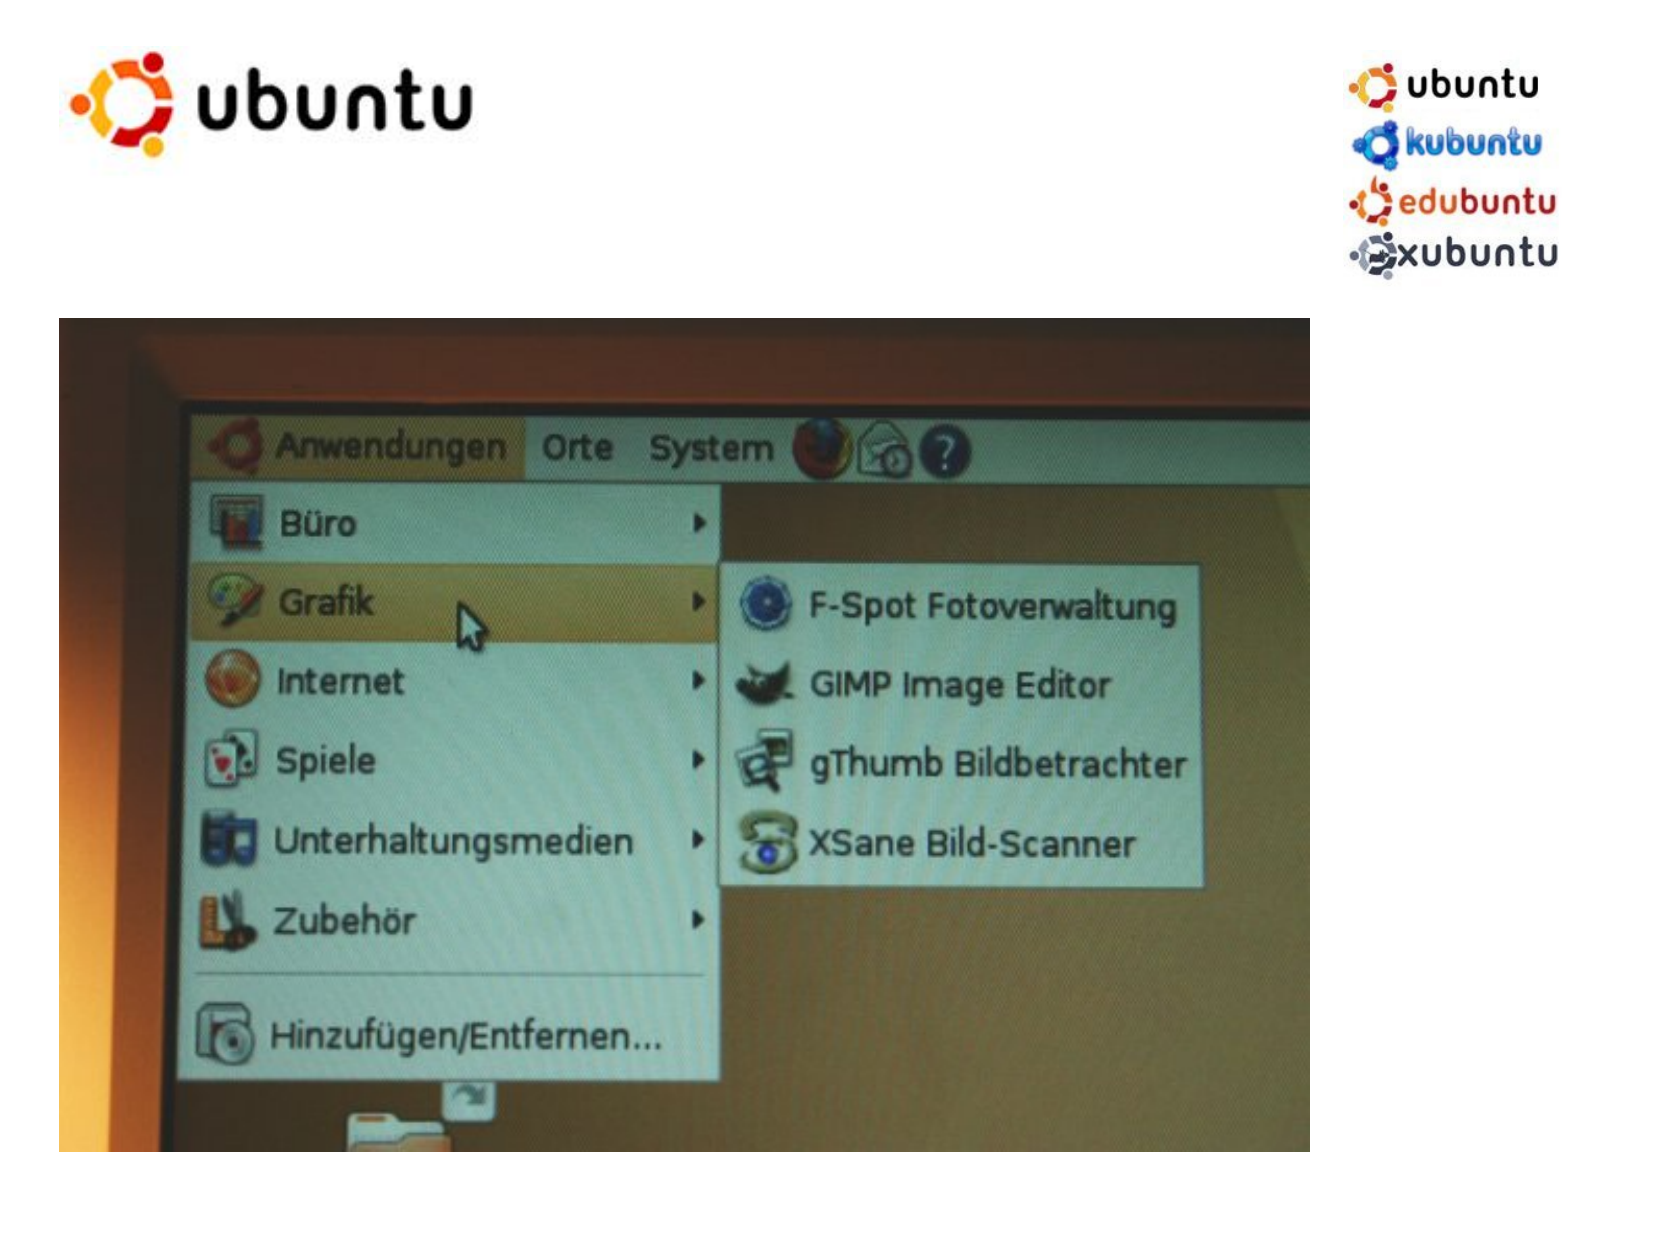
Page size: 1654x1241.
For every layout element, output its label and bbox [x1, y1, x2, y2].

picture [59, 46, 501, 178]
picture [1343, 50, 1565, 296]
picture [59, 318, 1310, 1152]
